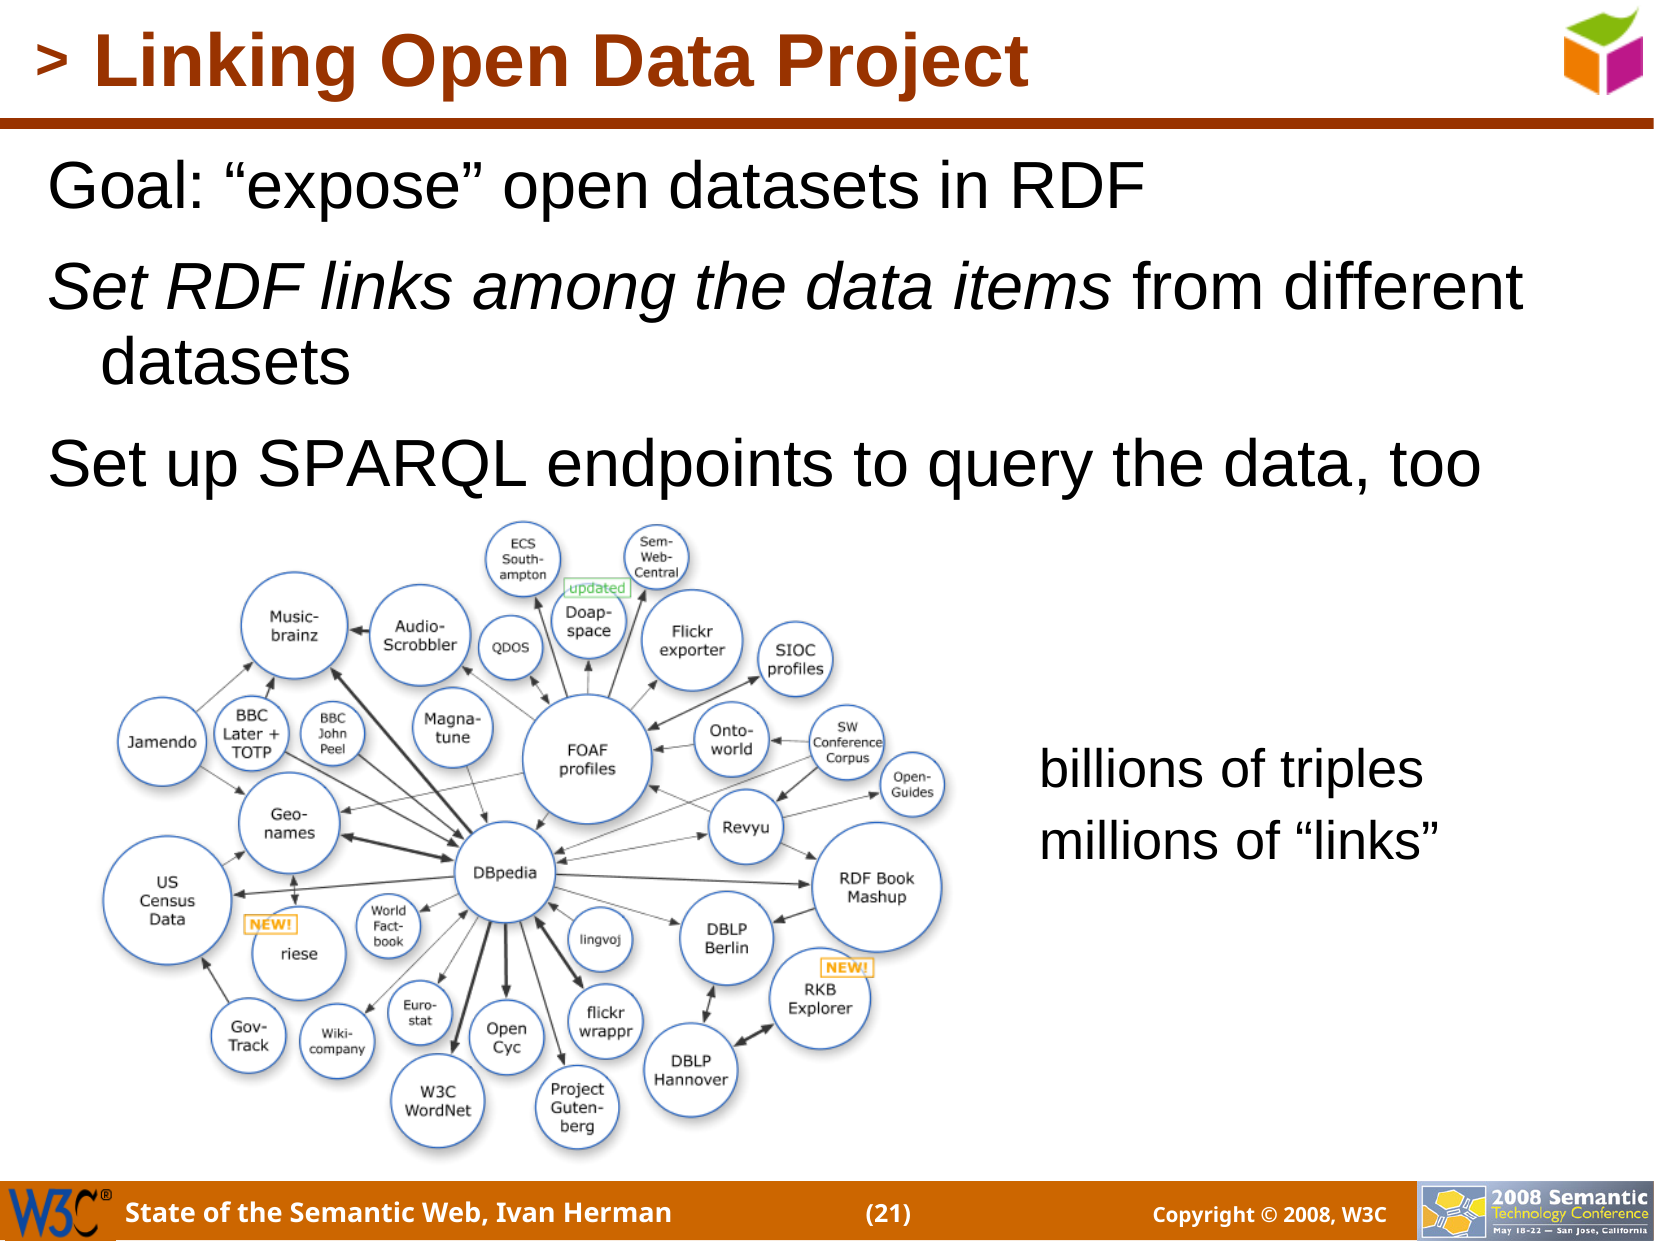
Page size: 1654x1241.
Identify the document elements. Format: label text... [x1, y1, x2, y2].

list Goal: “expose” open datasets in RDF Set RDF links among the data items from different datasets Set up SPARQL endpoints to query the data, too [29, 147, 1624, 1134]
list billions of triples millions of “links” [944, 738, 1566, 1022]
picture [80, 501, 975, 1182]
picture [1564, 5, 1643, 95]
picture [1417, 1181, 1654, 1241]
title Linking Open Data Project [93, 0, 1493, 119]
picture [5, 1186, 116, 1241]
